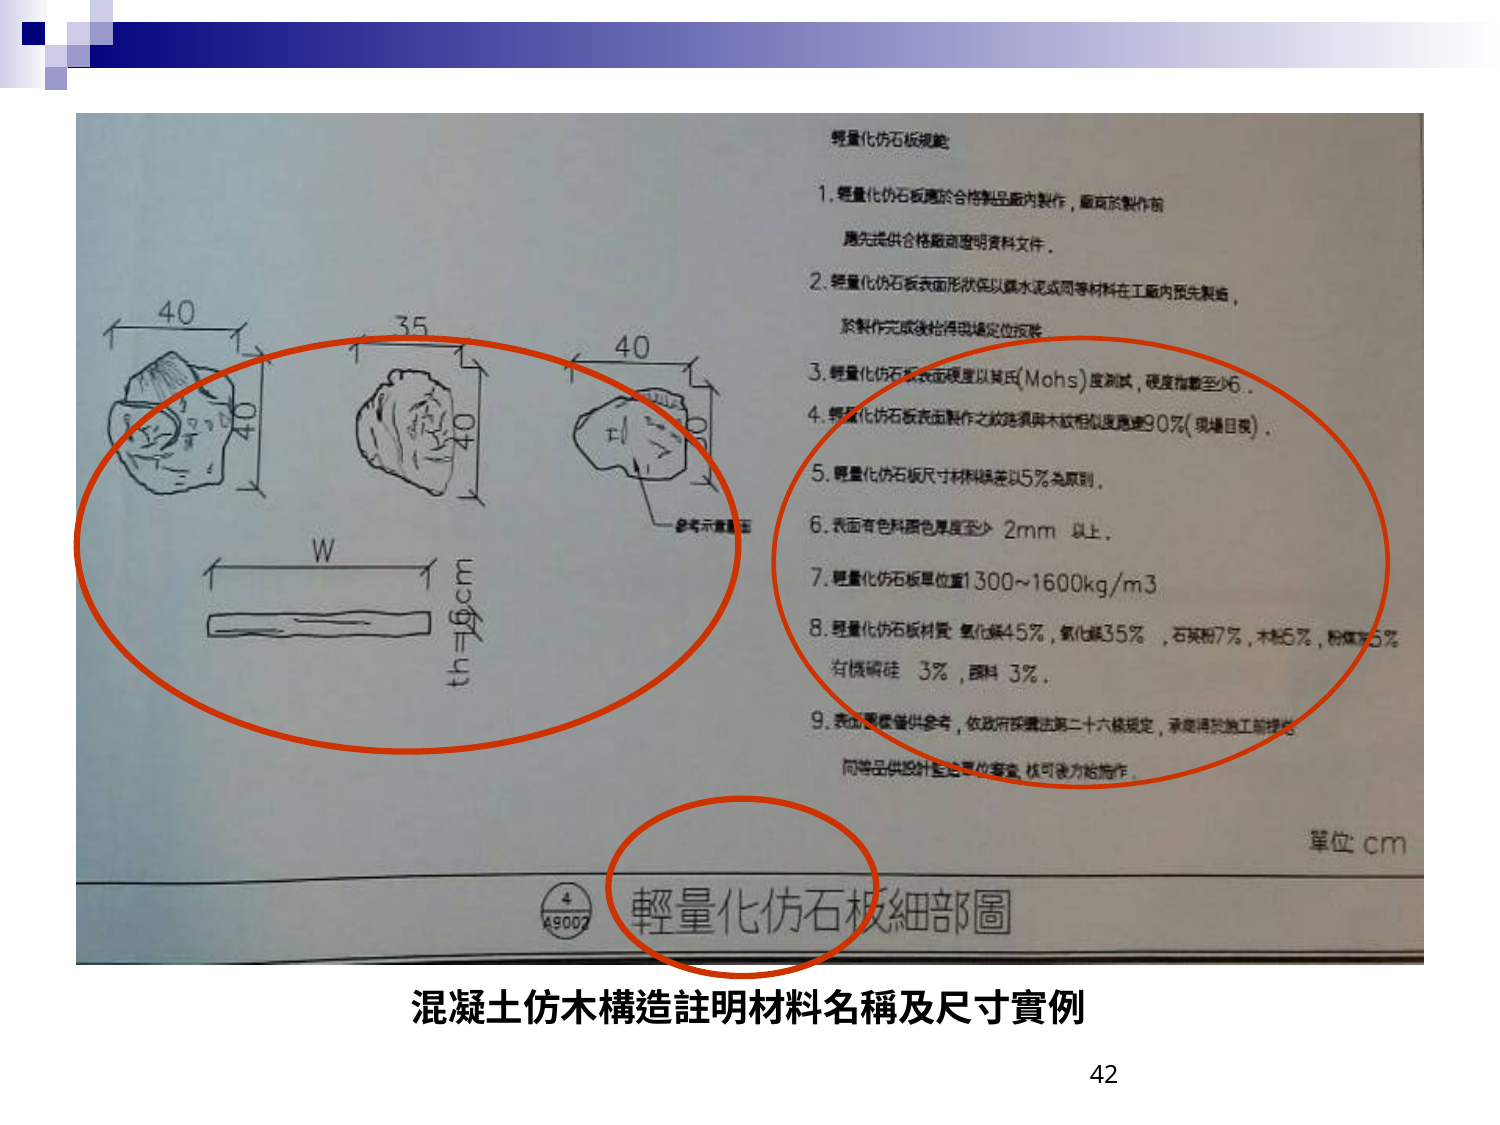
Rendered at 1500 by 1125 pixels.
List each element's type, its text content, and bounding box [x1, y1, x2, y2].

picture [80, 342, 735, 748]
text_box [1074, 1025, 1426, 1101]
picture [76, 113, 1424, 965]
picture [612, 802, 873, 965]
text_box 混凝土仿木構造註明材料名稱及尺寸實例 [396, 976, 1101, 1036]
